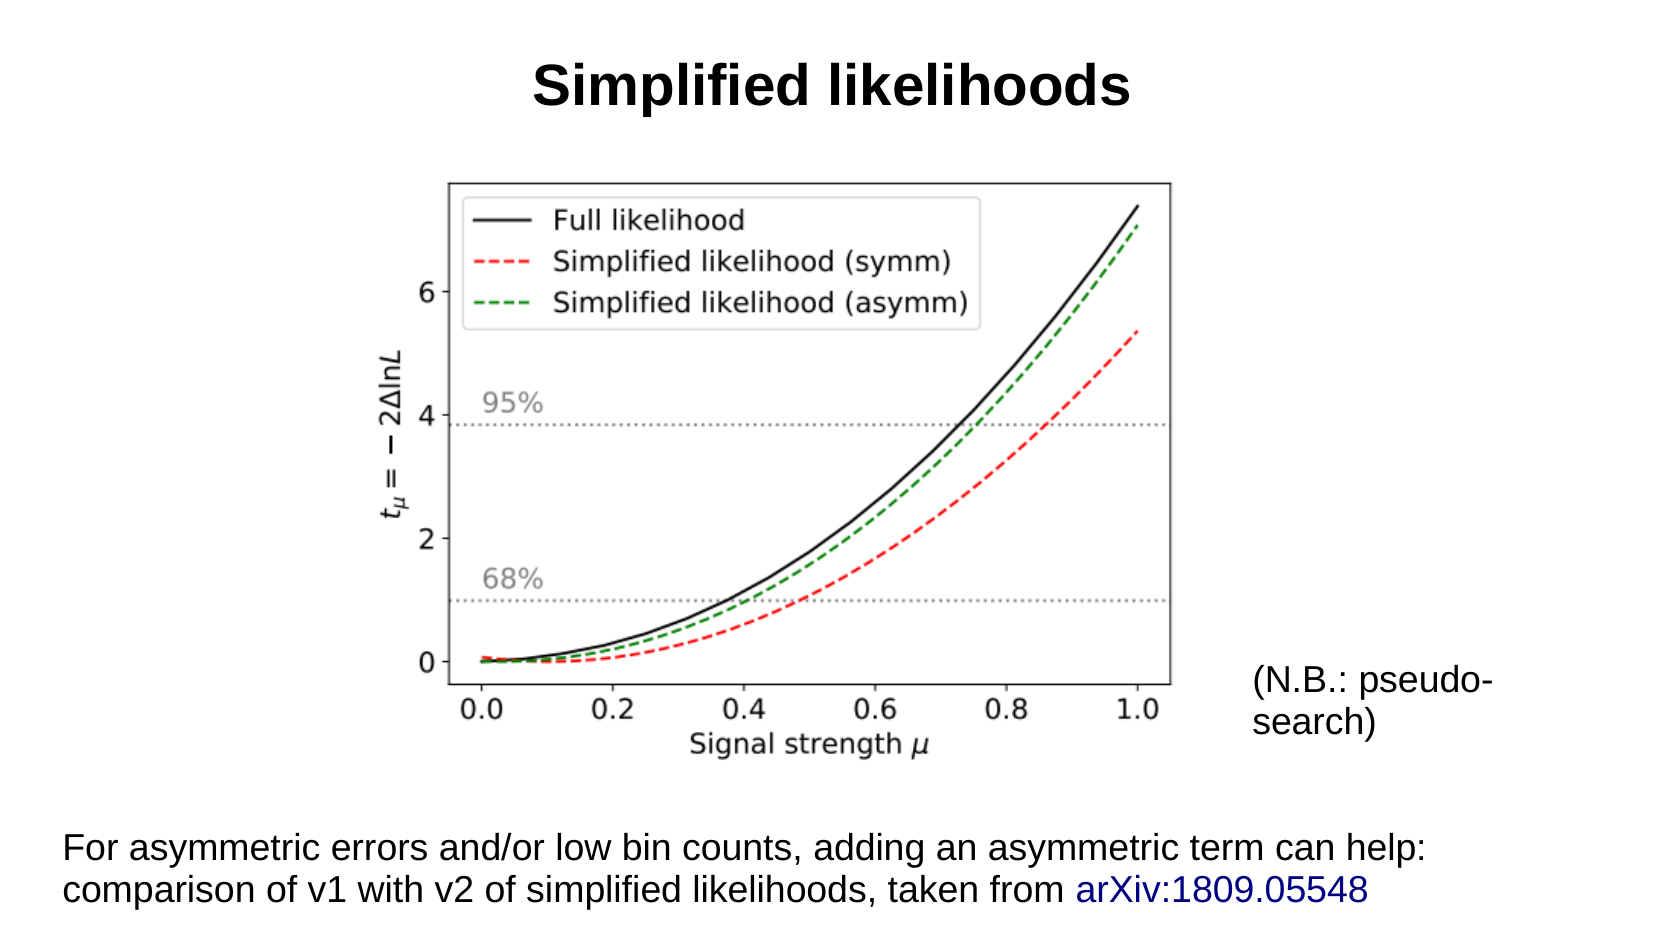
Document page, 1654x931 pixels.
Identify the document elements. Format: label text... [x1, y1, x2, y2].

picture [318, 145, 1238, 792]
text_box For asymmetric errors and/or low bin counts, adding an asymmetric term can help: comparison of v1 with v2 of simplified likelihoods, taken from arXiv:1809.05548 [47, 819, 1613, 918]
text_box (N.B.: pseudo-search) [1237, 651, 1613, 750]
text_box Simplified likelihoods [246, 45, 1419, 191]
